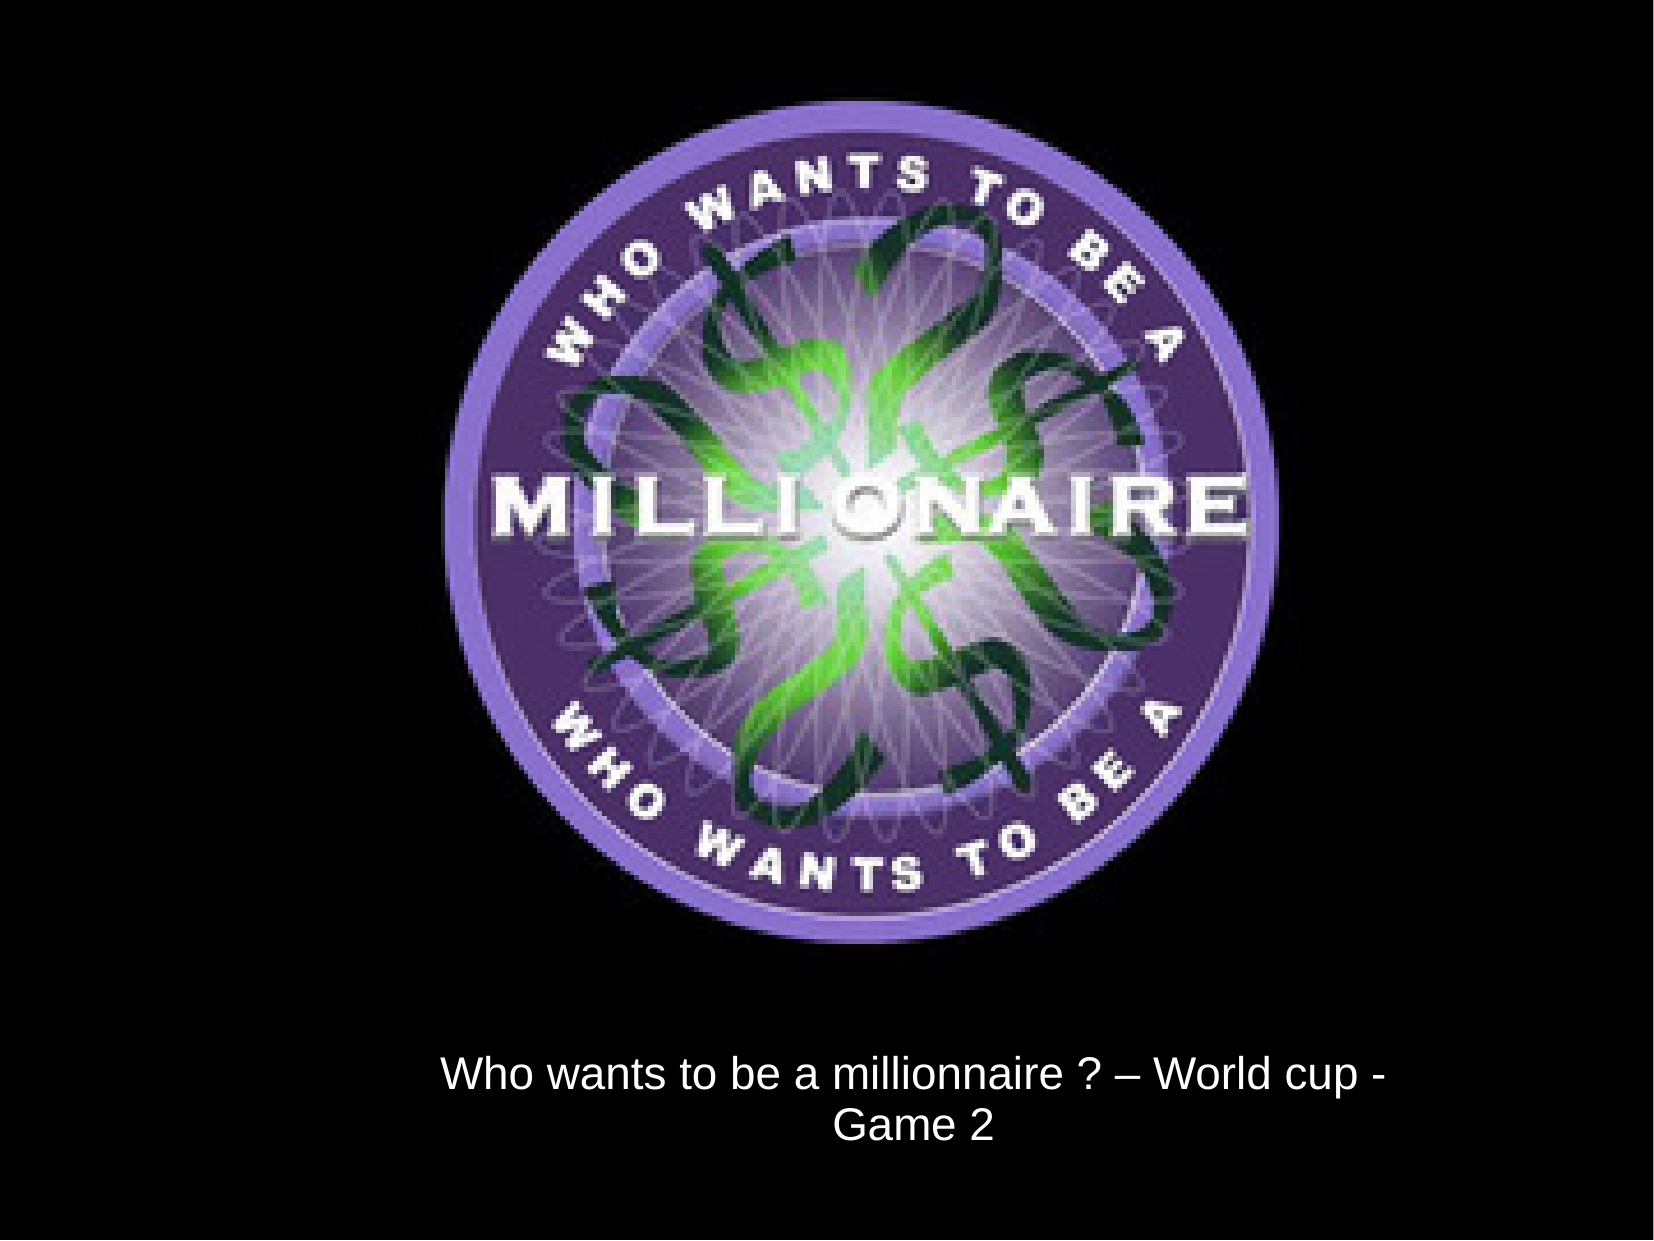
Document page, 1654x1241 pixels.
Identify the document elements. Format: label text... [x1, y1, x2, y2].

picture [271, 65, 1500, 981]
text_box Who wants to be a millionnaire ? – World cup - Game 2 [425, 1040, 1403, 1158]
